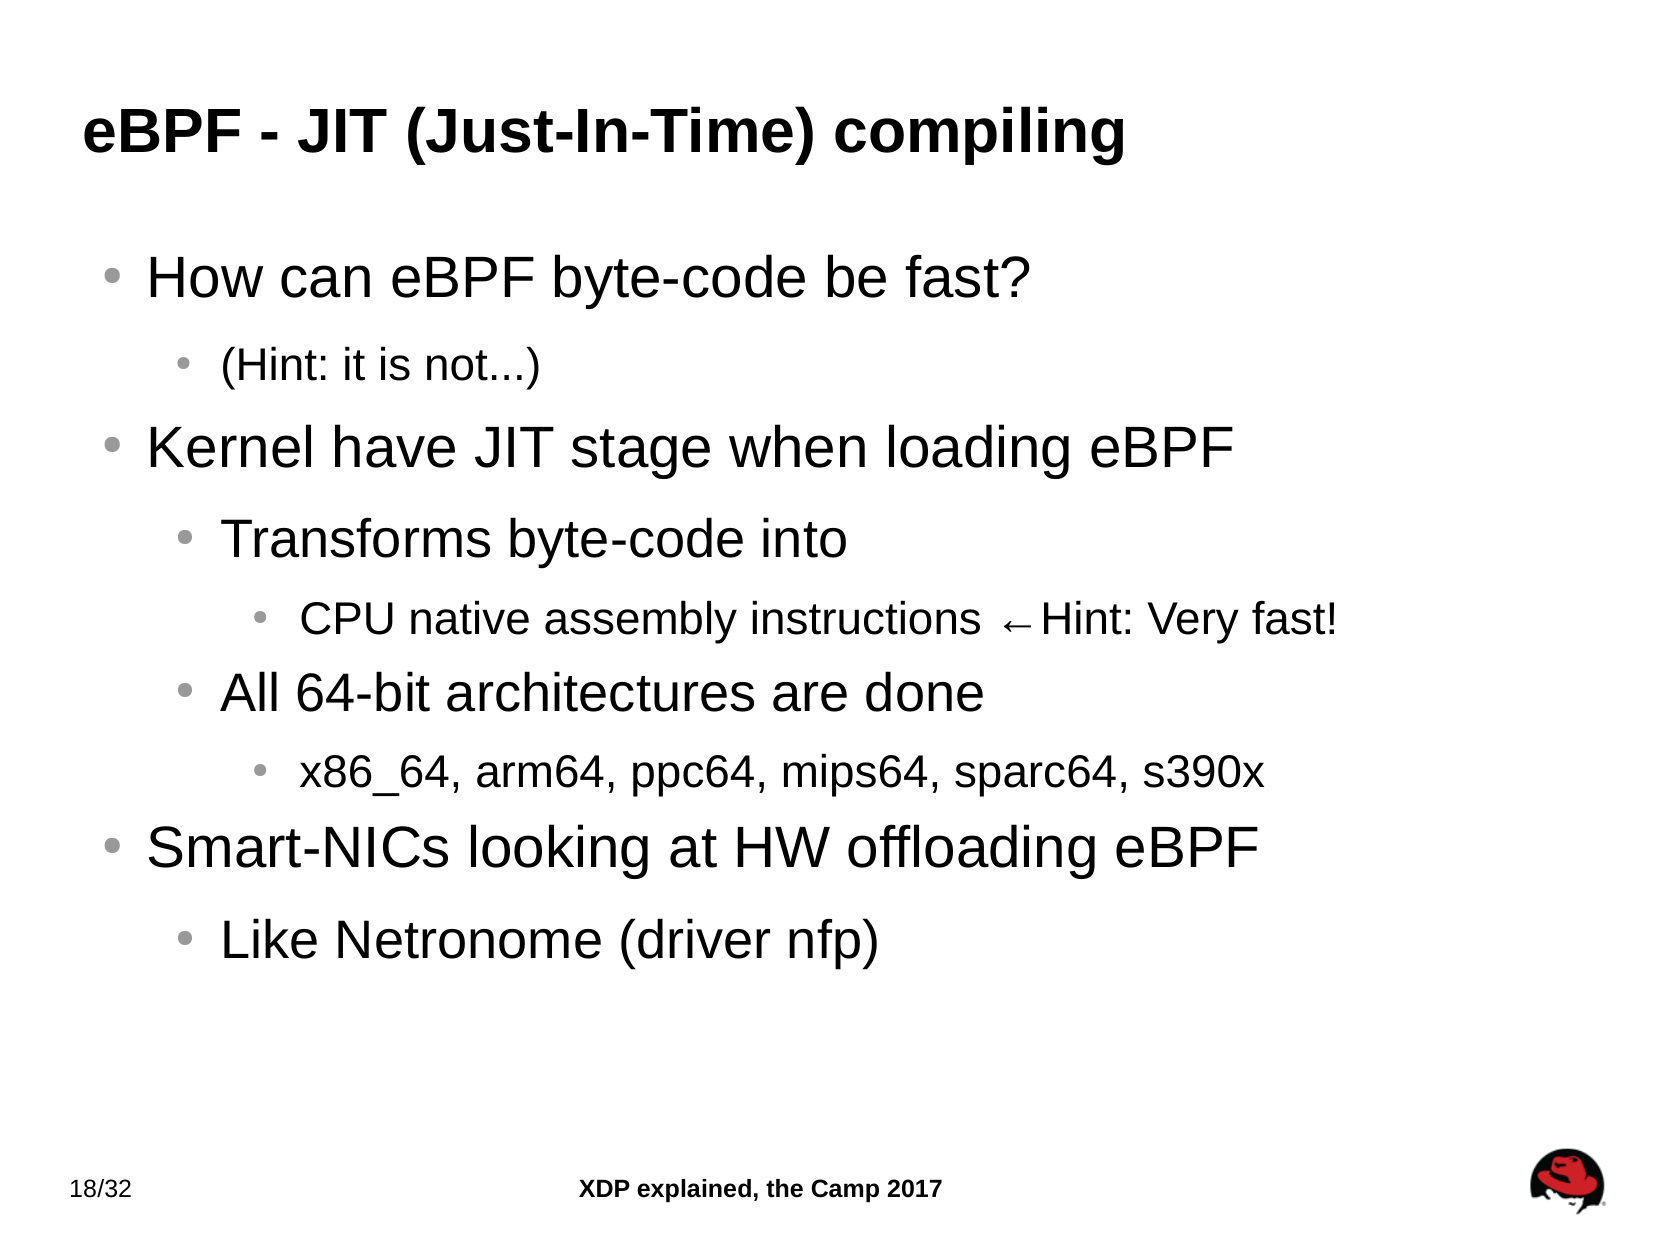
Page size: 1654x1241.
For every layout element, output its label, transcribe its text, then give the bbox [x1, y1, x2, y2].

picture [1529, 1146, 1612, 1224]
list How can eBPF byte-code be fast? (Hint: it is not...) Kernel have JIT stage when loading eBPF Transforms byte-code into CPU native assembly instructions ←Hint: Very fast! All 64-bit architectures are done x86_64, arm64, ppc64, mips64, sparc64, s390x Smart-NICs looking at HW offloading eBPF Like Netronome (driver nfp) [86, 244, 1575, 1039]
text_box [82, 37, 1571, 226]
